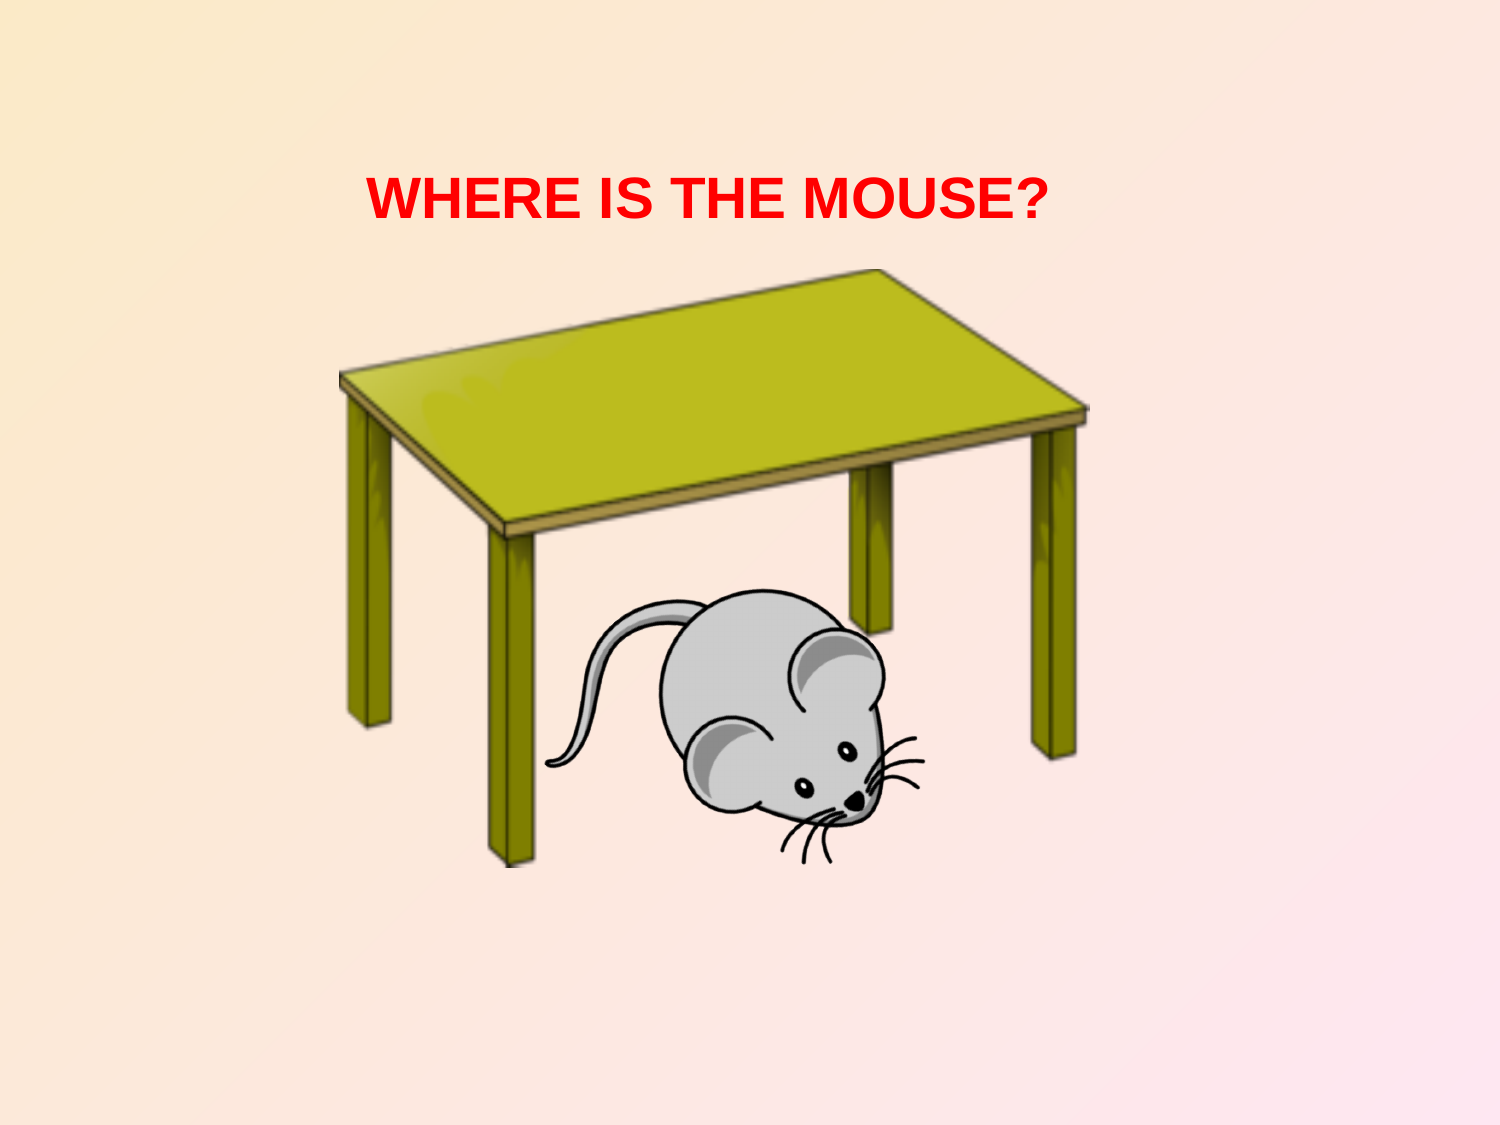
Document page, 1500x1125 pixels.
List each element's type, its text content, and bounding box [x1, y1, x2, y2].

text_box WHERE IS THE MOUSE? [351, 152, 1196, 238]
picture [339, 269, 1090, 964]
